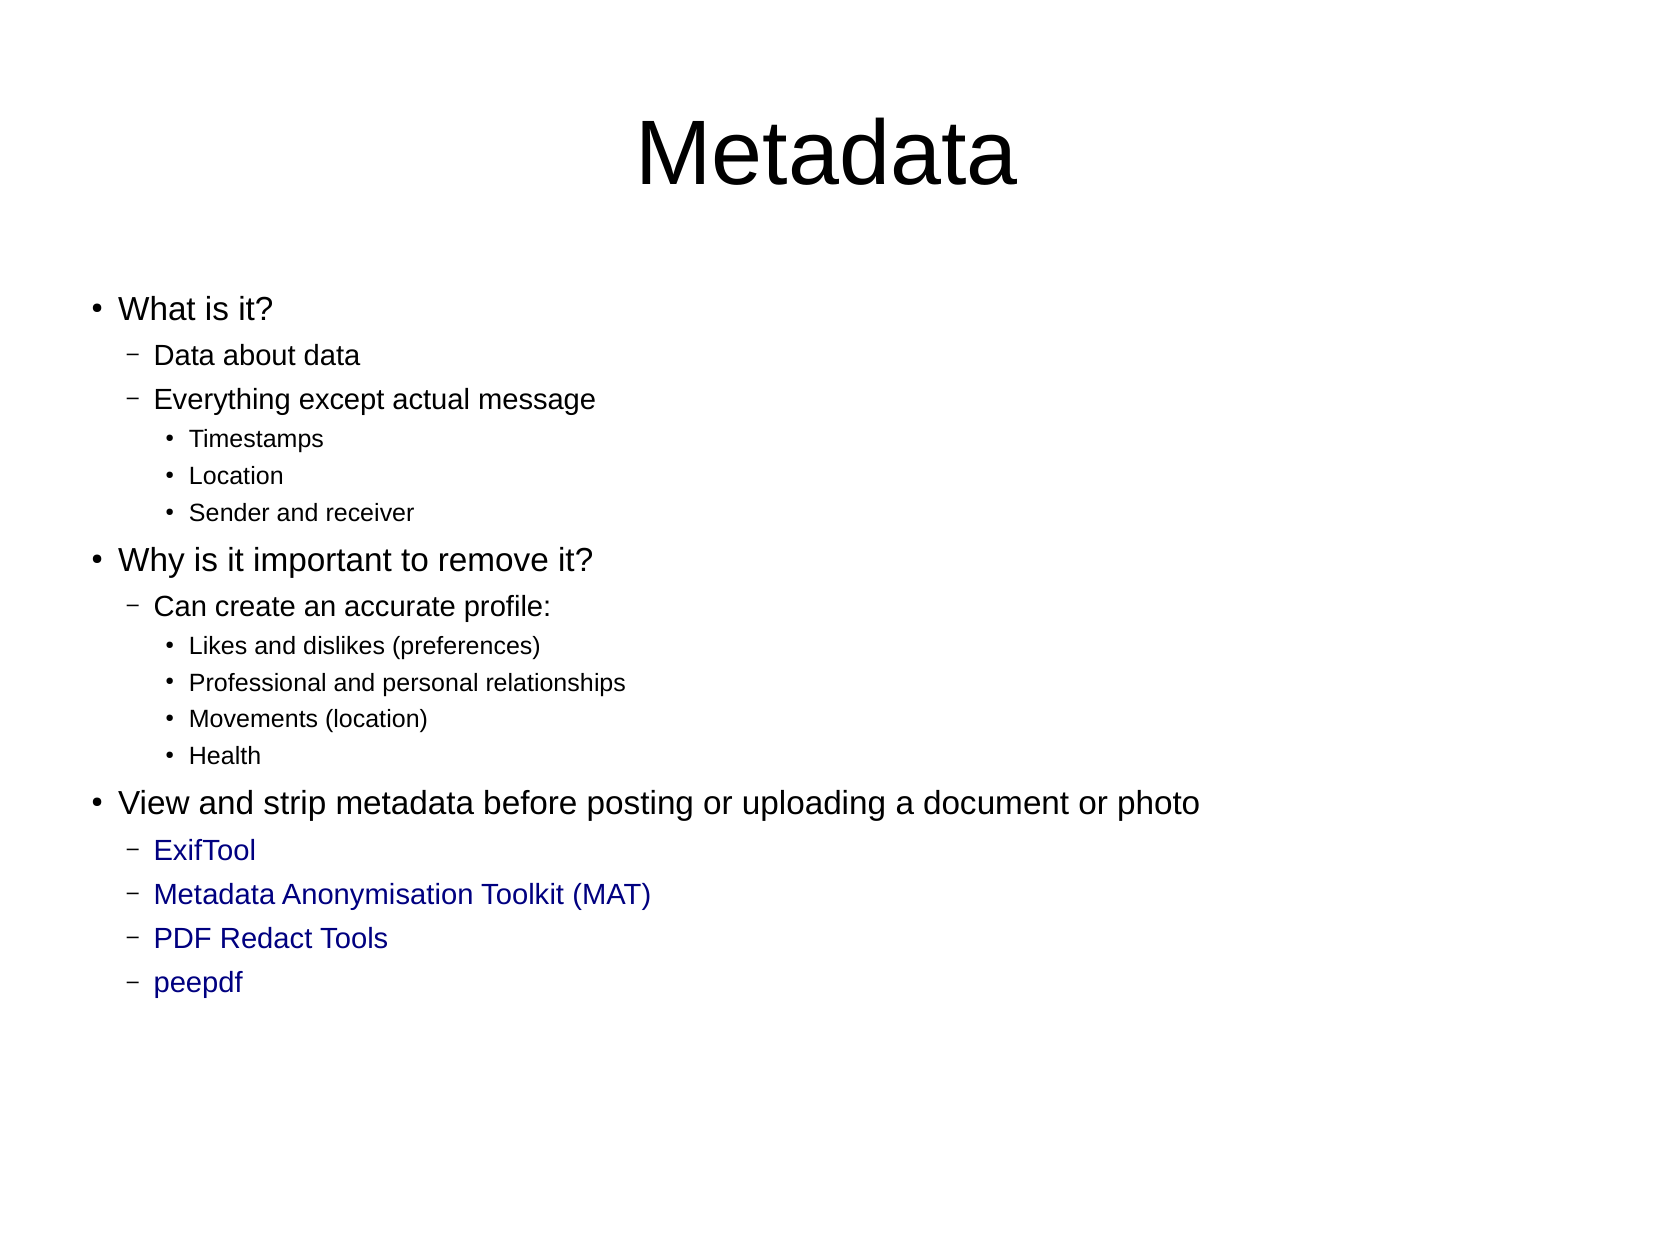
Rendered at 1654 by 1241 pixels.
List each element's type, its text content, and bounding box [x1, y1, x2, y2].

list What is it? Data about data Everything except actual message Timestamps Location Sender and receiver Why is it important to remove it? Can create an accurate profile: Likes and dislikes (preferences) Professional and personal relationships Movements (location) Health View and strip metadata before posting or uploading a document or photo ExifTool Metadata Anonymisation Toolkit (MAT) PDF Redact Tools peepdf [82, 290, 1571, 1010]
title Metadata [82, 49, 1571, 257]
